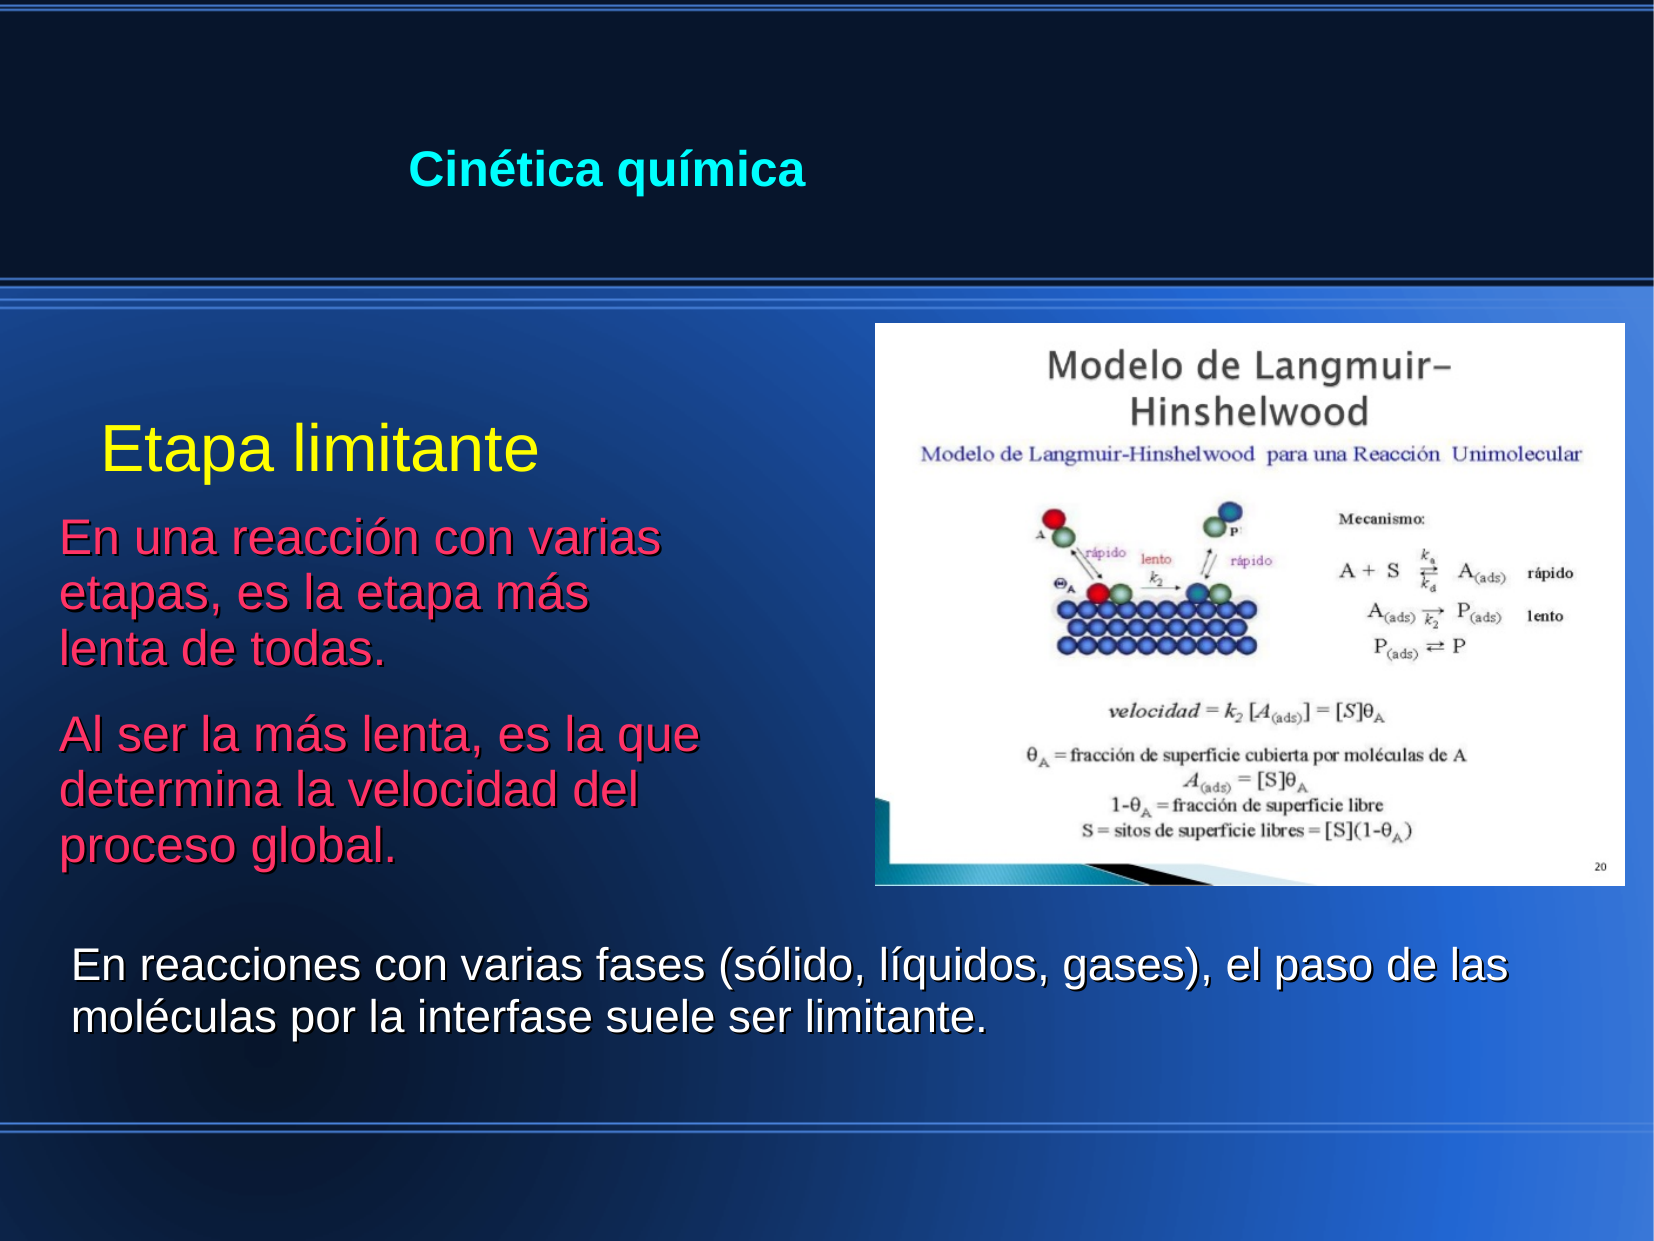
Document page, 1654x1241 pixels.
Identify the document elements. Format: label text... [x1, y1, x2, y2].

picture [0, 1123, 1654, 1241]
text_box En reacciones con varias fases (sólido, líquidos, gases), el paso de las moléculas por la interfase suele ser limitante. [0, 939, 1654, 1123]
text_box En una reacción con varias etapas, es la etapa más lenta de todas. Al ser la más lenta, es la que determina la velocidad del proceso global. [59, 508, 709, 874]
picture [0, 0, 1654, 939]
title Cinética química [32, 118, 1182, 220]
list Etapa limitante [29, 306, 1595, 562]
